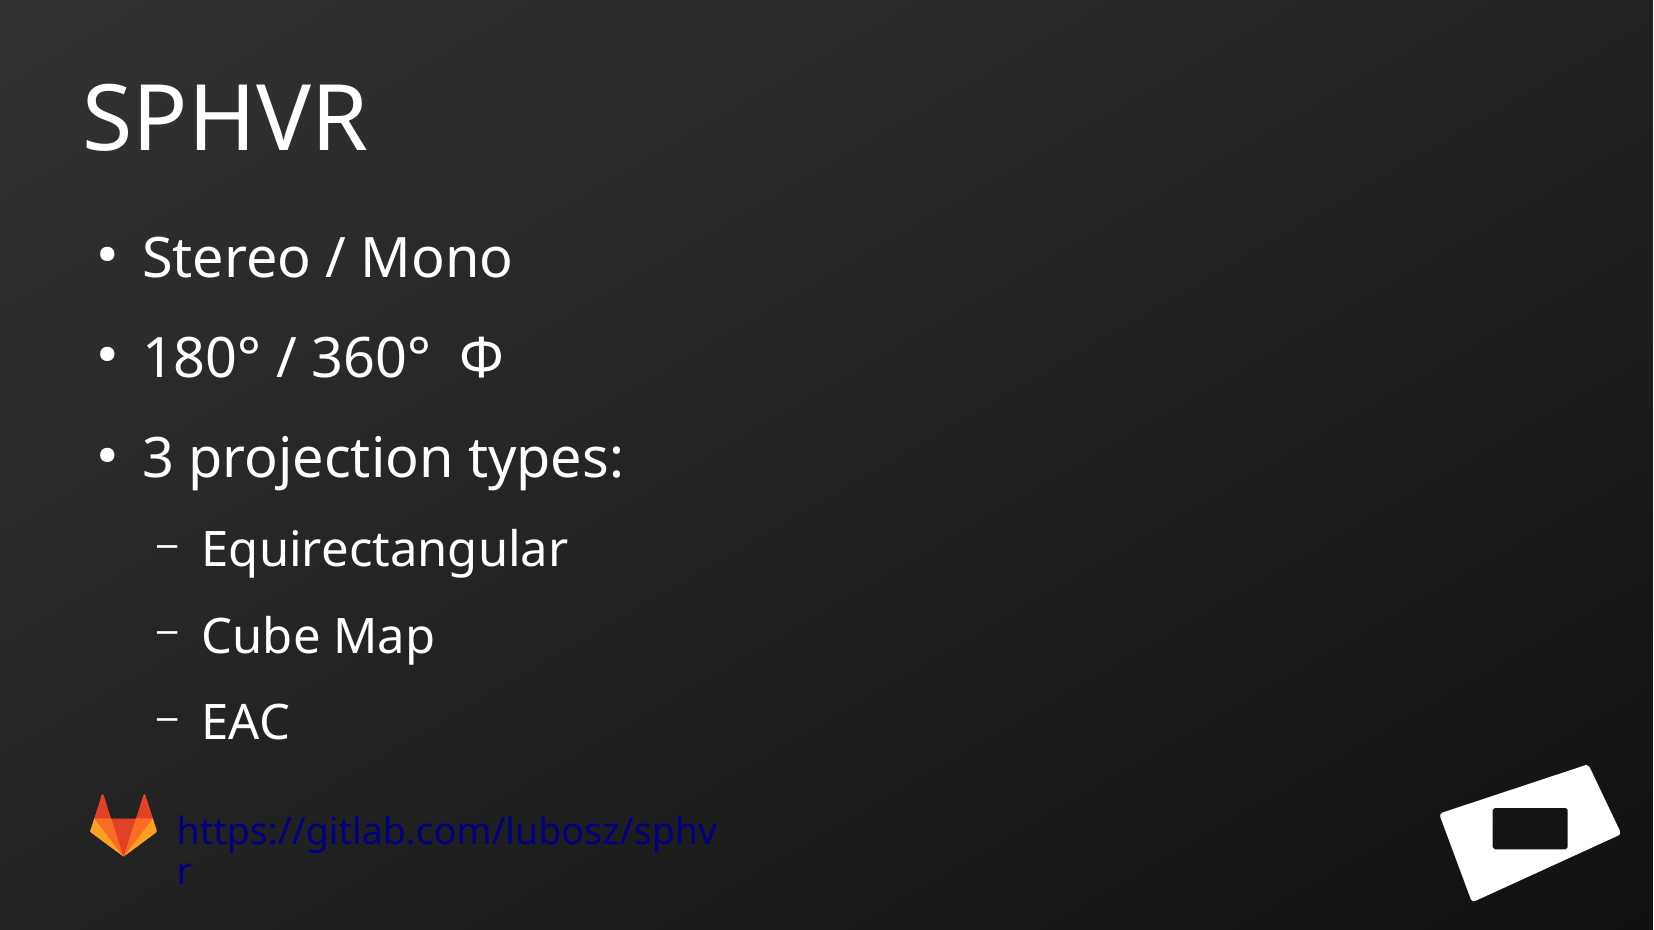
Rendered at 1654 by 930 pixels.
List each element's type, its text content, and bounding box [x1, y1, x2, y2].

title SPHVR [82, 37, 1571, 193]
picture [1440, 765, 1621, 902]
list Stereo / Mono 180° / 360° Φ 3 projection types: Equirectangular Cube Map EAC [82, 217, 1571, 757]
text_box https://gitlab.com/lubosz/sphvr [161, 797, 736, 880]
picture [90, 794, 157, 857]
